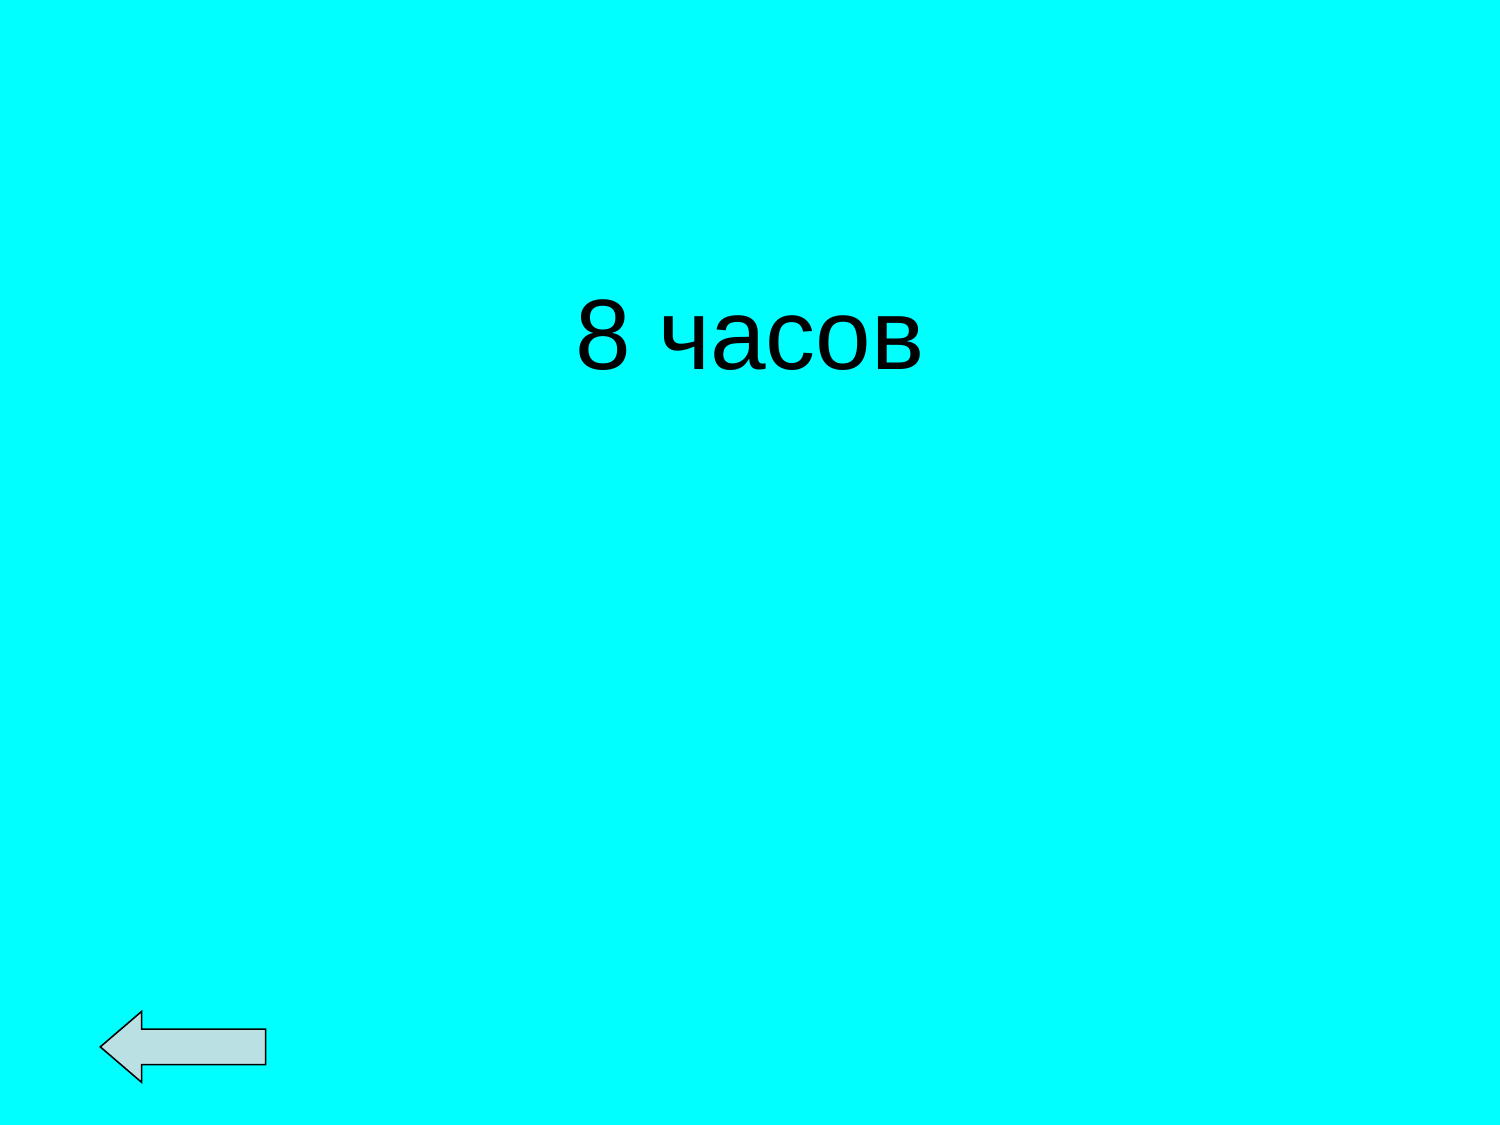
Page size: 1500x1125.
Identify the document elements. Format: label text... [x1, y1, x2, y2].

list 8 часов [75, 262, 1426, 1005]
text_box [100, 1011, 266, 1083]
